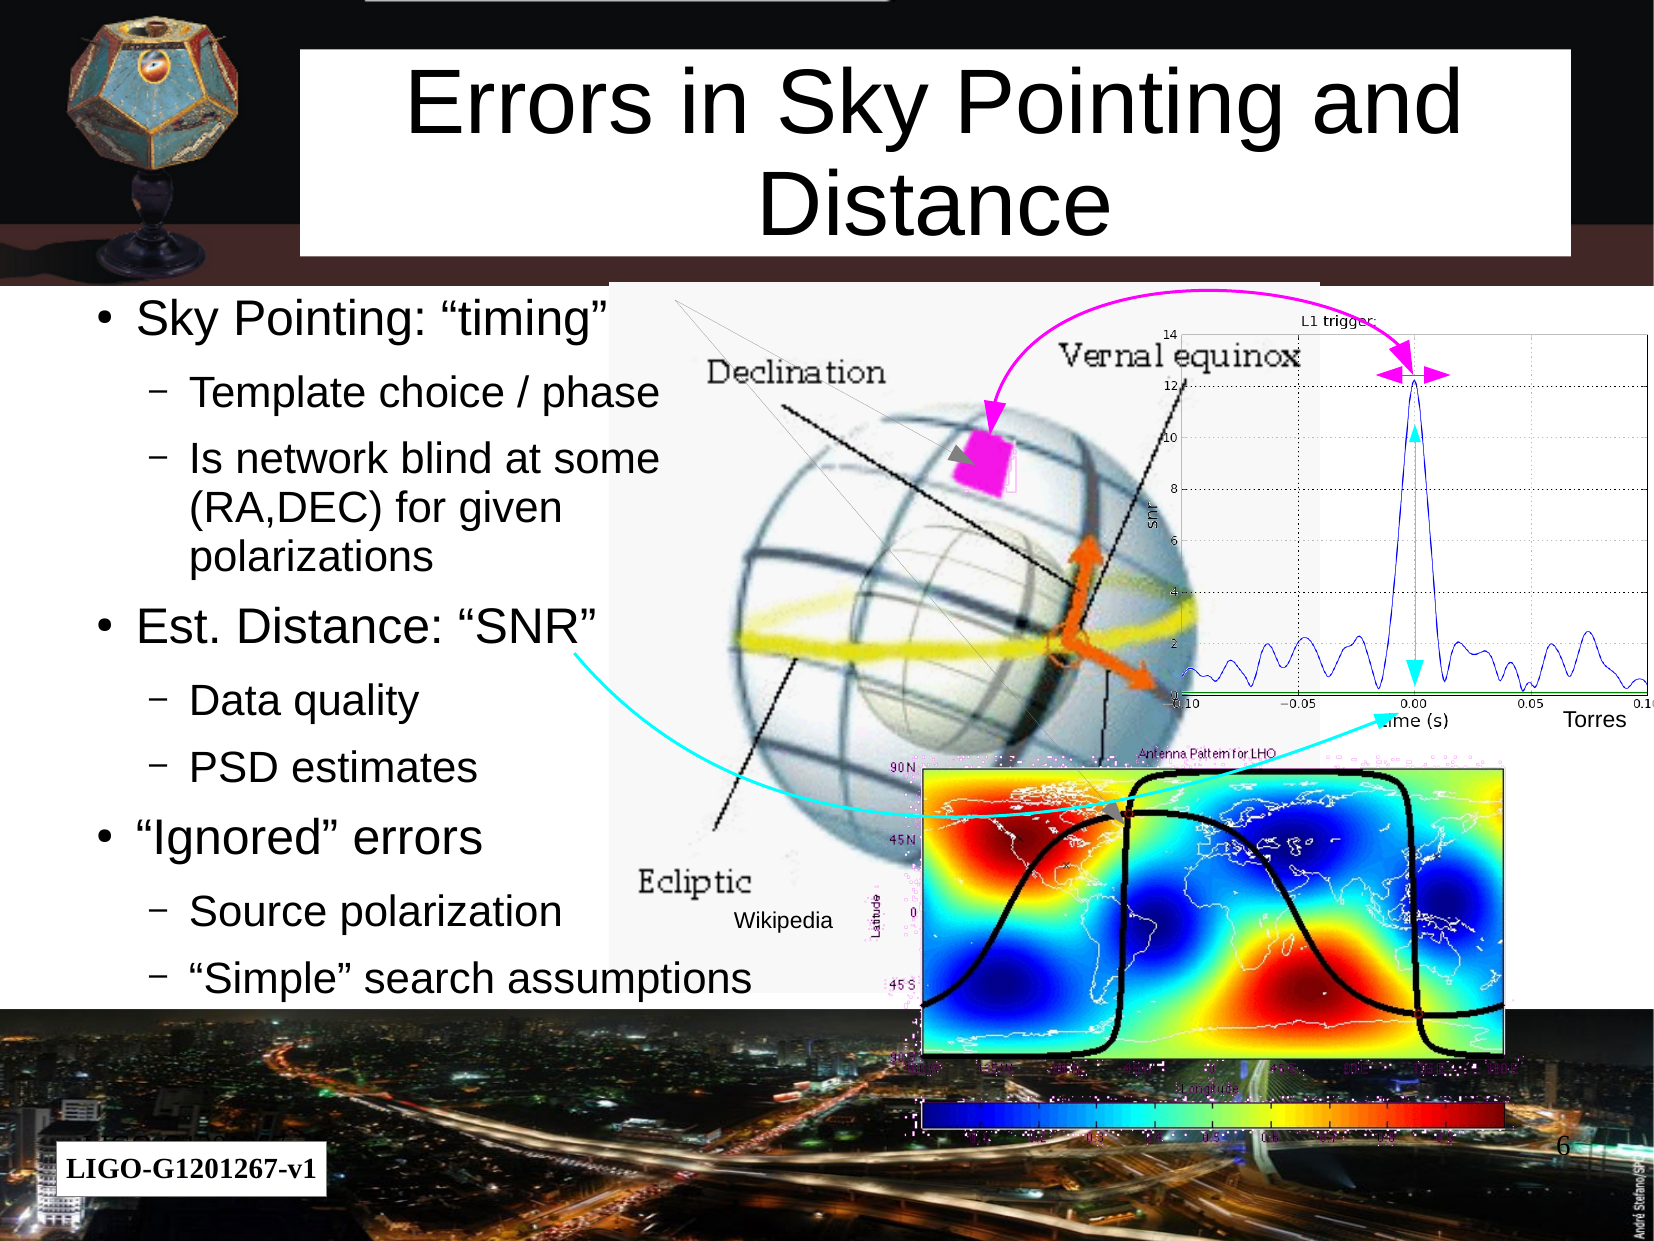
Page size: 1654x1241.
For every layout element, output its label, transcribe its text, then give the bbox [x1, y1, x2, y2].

list Sky Pointing: “timing” Template choice / phase Is network blind at some (RA,DEC) for given polarizations Est. Distance: “SNR” Data quality PSD estimates “Ignored” errors Source polarization “Simple” search assumptions [82, 290, 793, 1010]
list Sky Pointing: “timing” Template choice / phase Is network blind at some (RA,DEC) for given polarizations Est. Distance: “SNR” Data quality PSD estimates “Ignored” errors Source polarization “Simple” search assumptions [679, 303, 793, 436]
picture [793, 440, 1103, 815]
picture [0, 0, 1654, 1241]
title Errors in Sky Pointing and Distance [300, 49, 1571, 257]
text_box Wikipedia [719, 900, 867, 941]
text_box Torres [1548, 699, 1654, 740]
